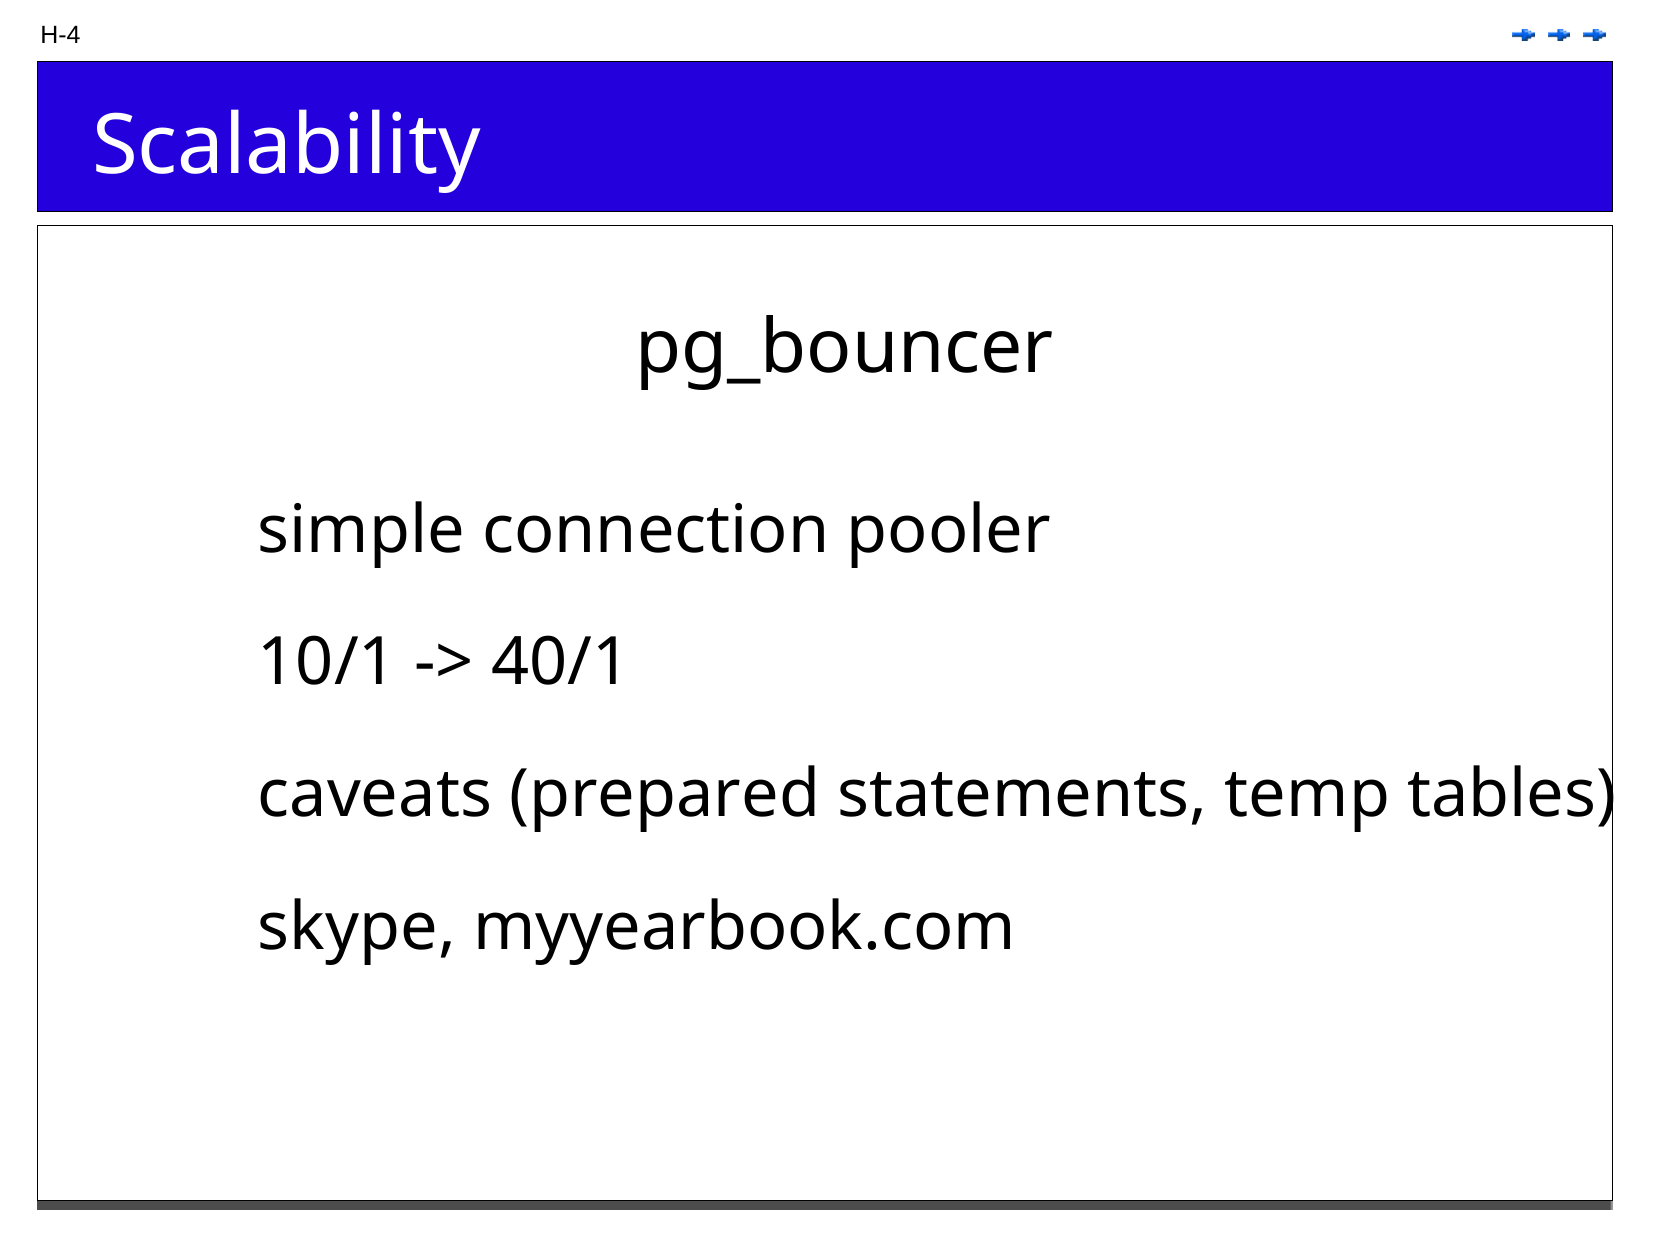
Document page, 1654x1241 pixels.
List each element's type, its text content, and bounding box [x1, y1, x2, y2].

text_box pg_bouncer [620, 284, 1034, 390]
text_box [37, 61, 1613, 212]
text_box simple connection pooler 10/1 -> 40/1 caveats (prepared statements, temp tables) skype, myyearbook.com [225, 474, 1553, 935]
picture [1548, 29, 1570, 41]
text_box [37, 225, 1613, 1201]
text_box H-4 [25, 13, 113, 70]
picture [1512, 29, 1535, 41]
text_box Scalability [77, 77, 483, 193]
picture [1583, 29, 1606, 41]
